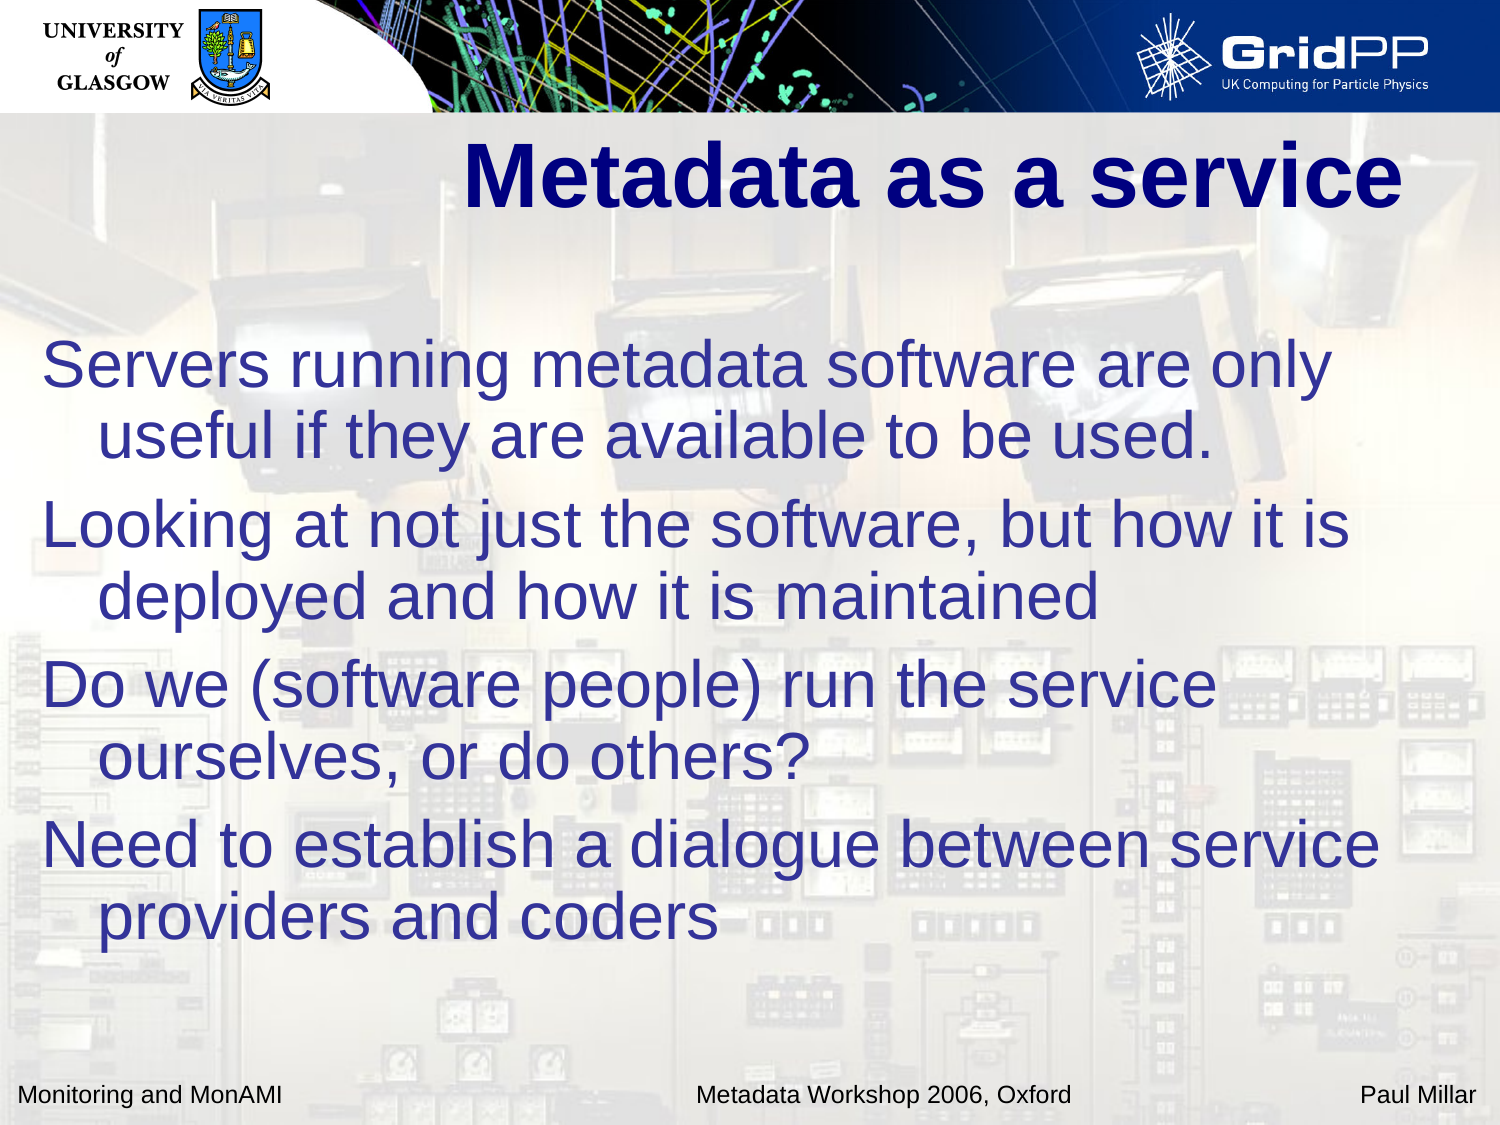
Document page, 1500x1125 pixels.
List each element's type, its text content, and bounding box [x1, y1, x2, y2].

picture [0, 0, 1500, 1125]
list Servers running metadata software are only useful if they are available to be used. Looking at not just the software, but how it is deployed and how it is maintained Do we (software people) run the service ourselves, or do others? Need to establish a dialogue between service providers and coders [41, 329, 1442, 1058]
title Metadata as a service [412, 127, 1457, 230]
